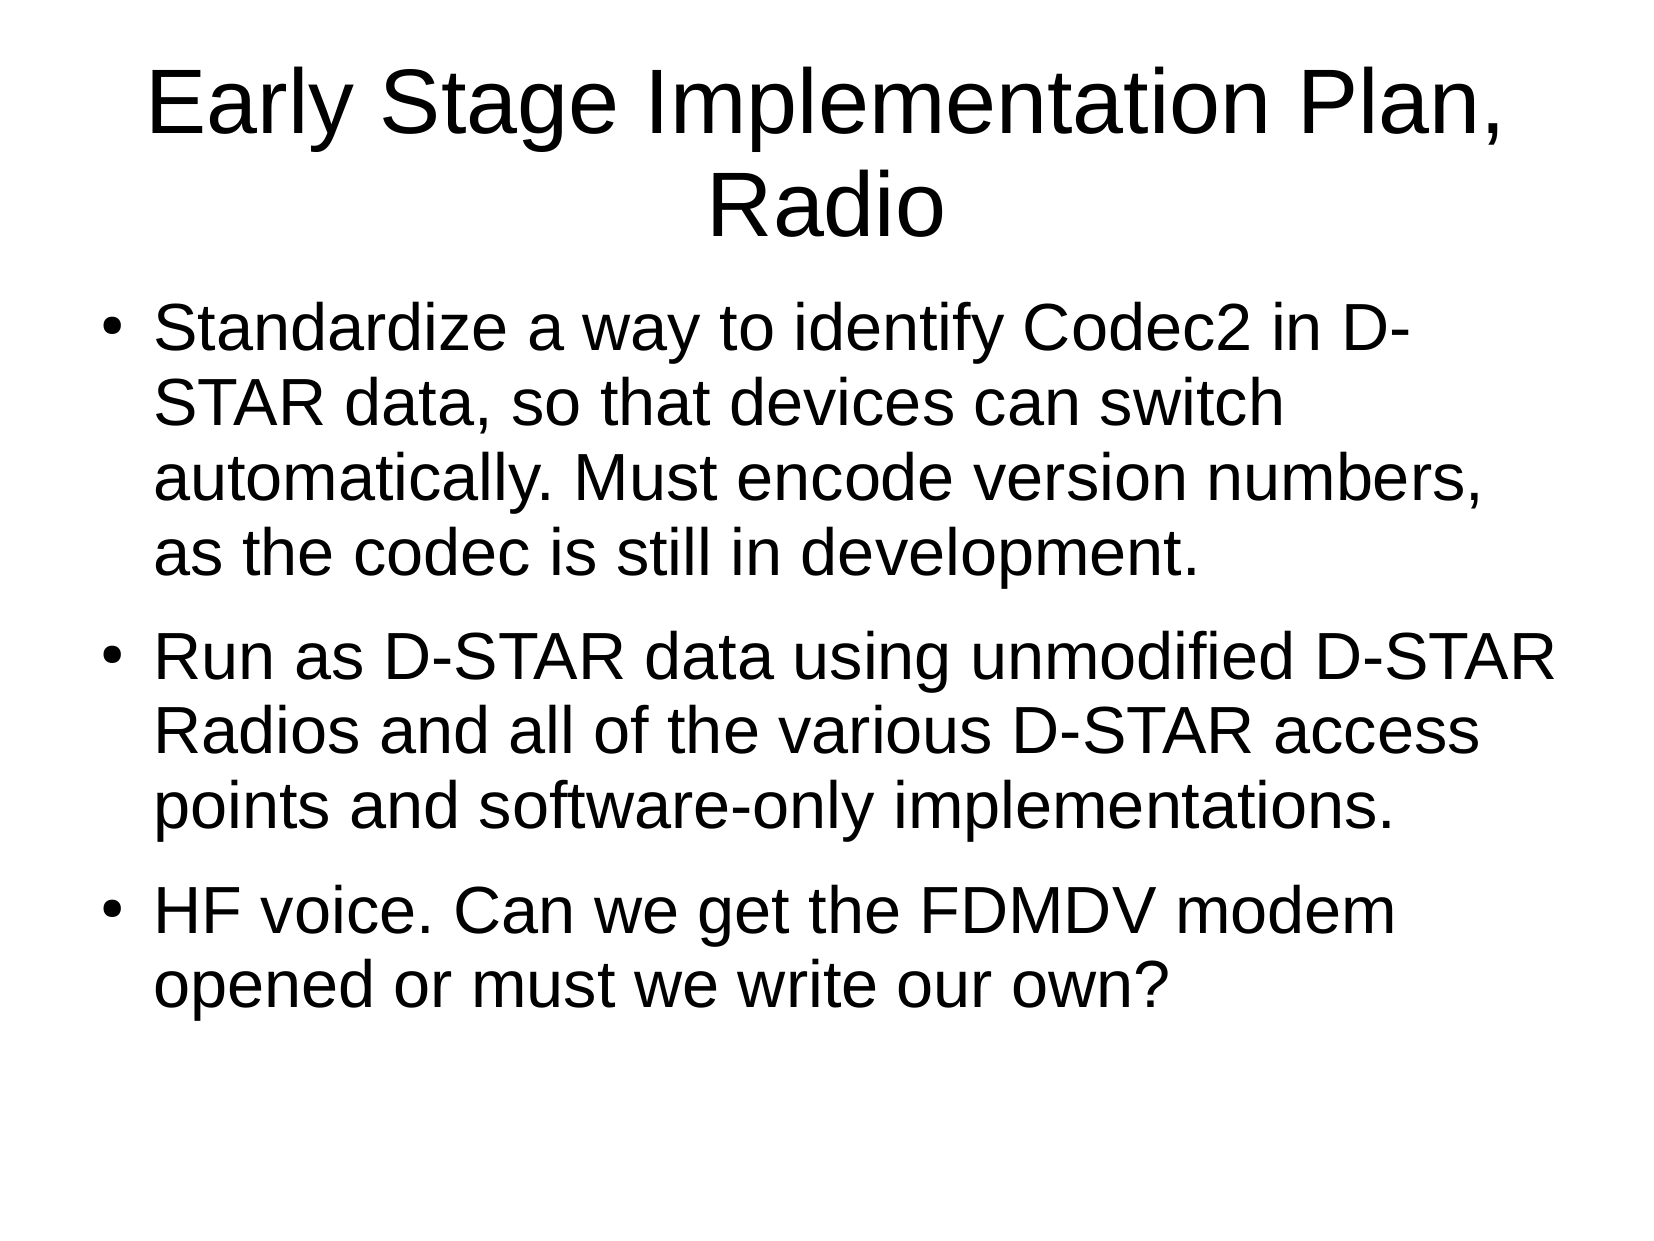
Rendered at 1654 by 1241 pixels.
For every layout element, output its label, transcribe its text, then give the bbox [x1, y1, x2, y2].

list Standardize a way to identify Codec2 in D-STAR data, so that devices can switch automatically. Must encode version numbers, as the codec is still in development. Run as D-STAR data using unmodified D-STAR Radios and all of the various D-STAR access points and software-only implementations. HF voice. Can we get the FDMDV modem opened or must we write our own? [82, 290, 1571, 1109]
title Early Stage Implementation Plan, Radio [82, 50, 1571, 256]
